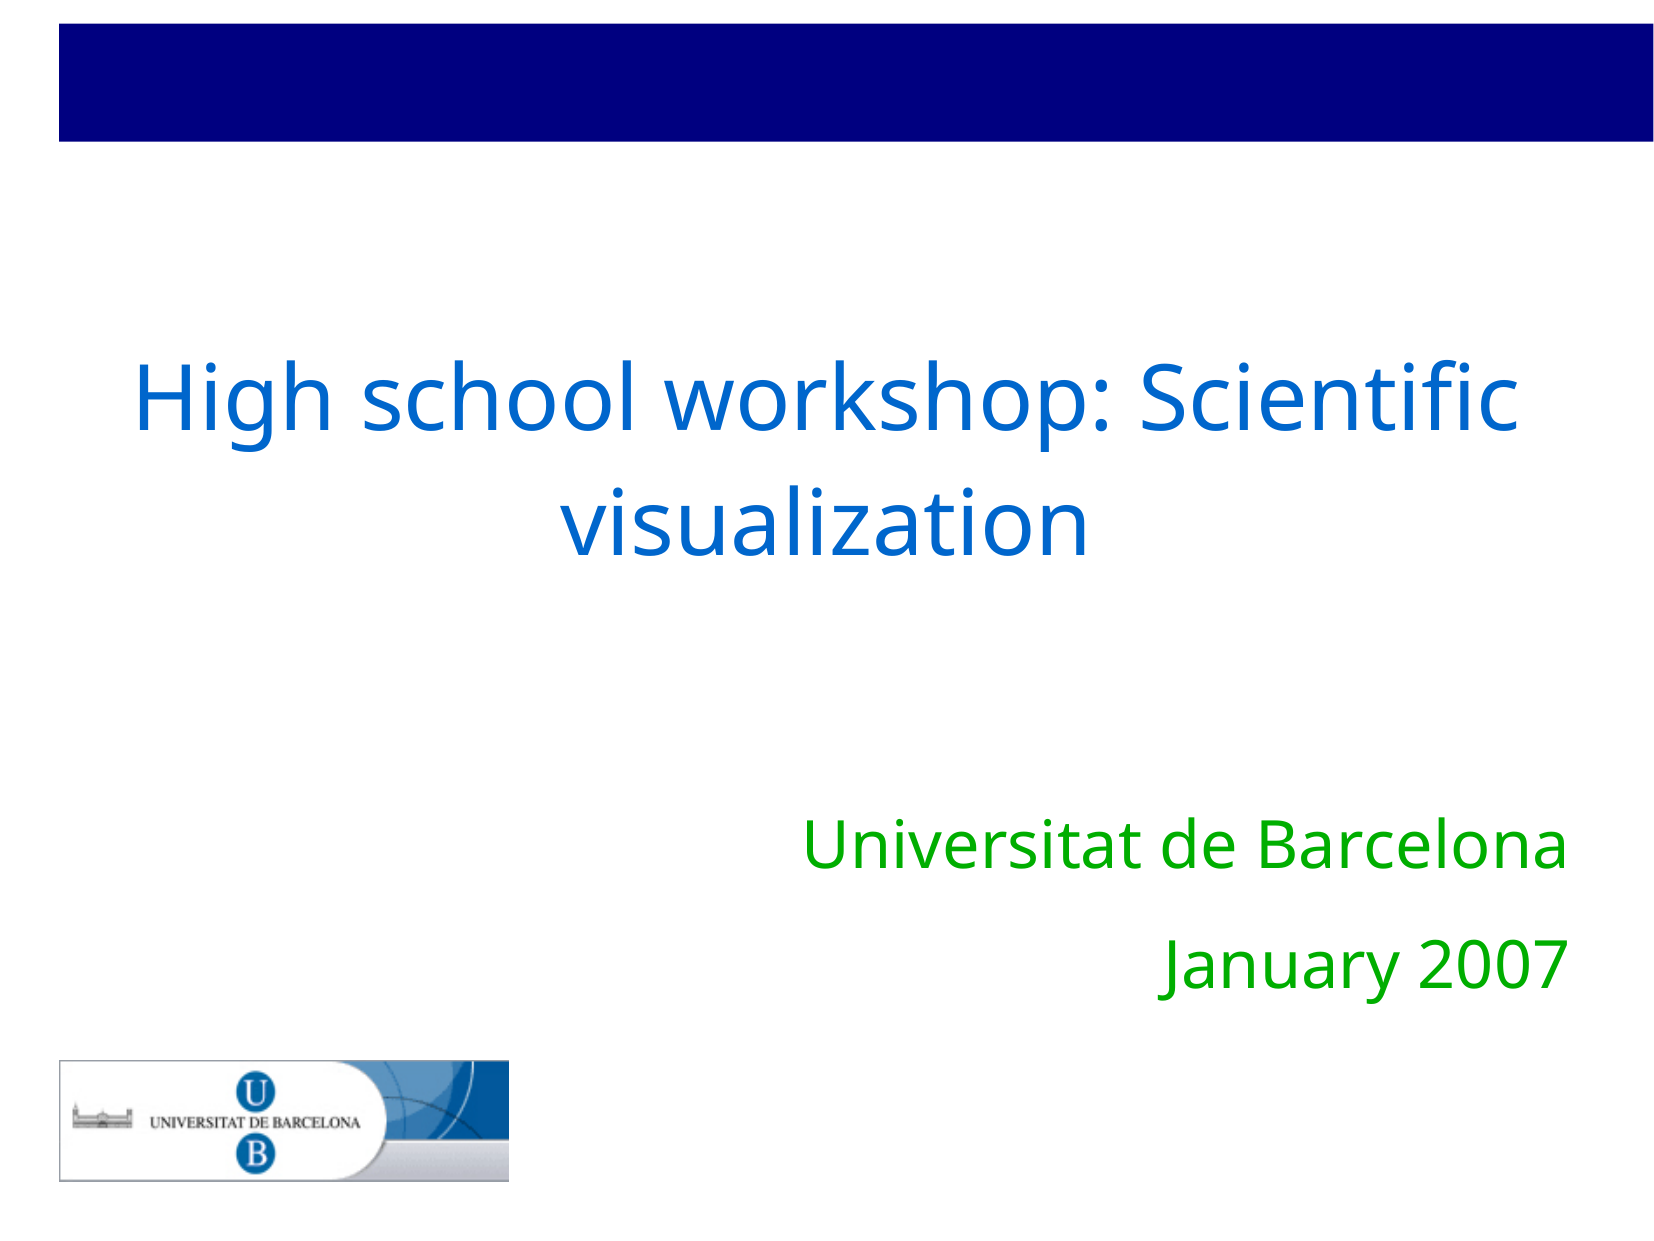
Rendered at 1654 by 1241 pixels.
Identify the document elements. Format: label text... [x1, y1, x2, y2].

picture [59, 1060, 509, 1182]
list Universitat de Barcelona January 2007 [82, 797, 1571, 1053]
title High school workshop: Scientific visualization [82, 177, 1571, 739]
